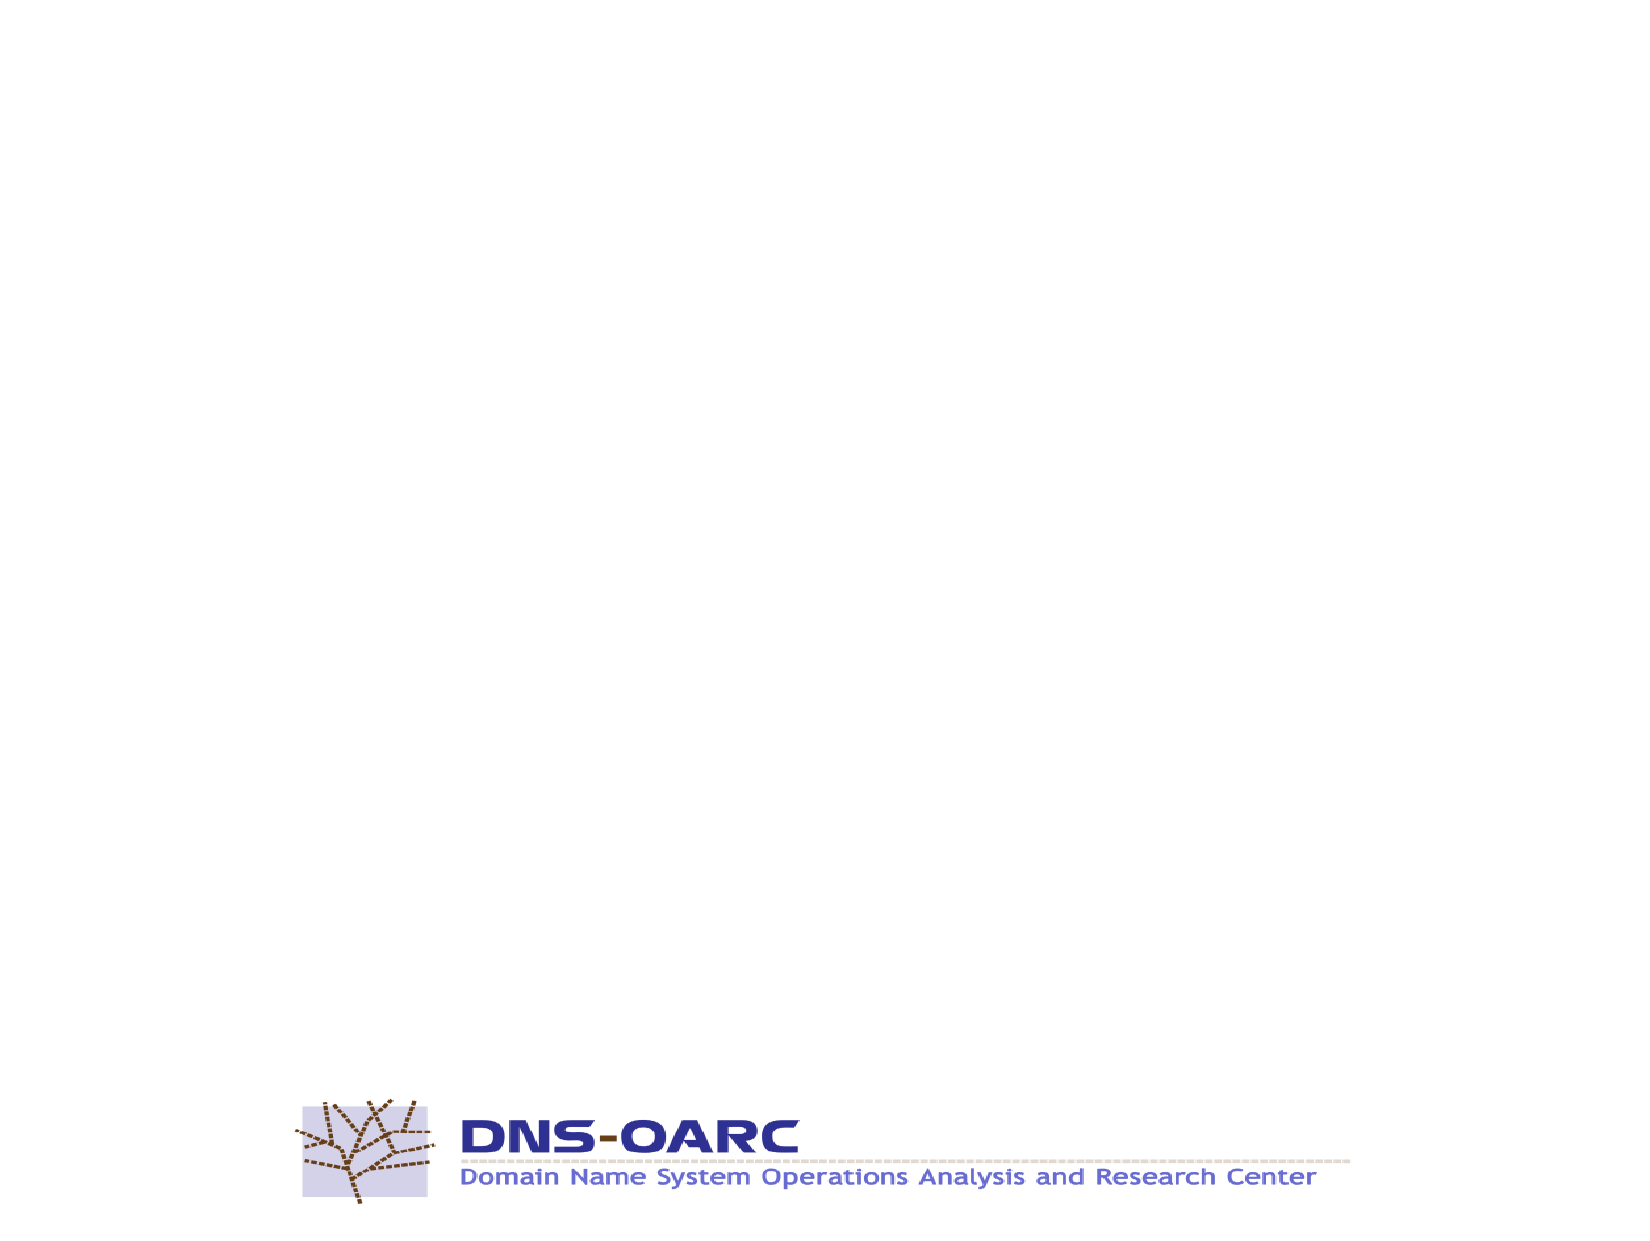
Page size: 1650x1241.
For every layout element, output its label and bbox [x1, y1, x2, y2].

picture [235, 1092, 1385, 1211]
